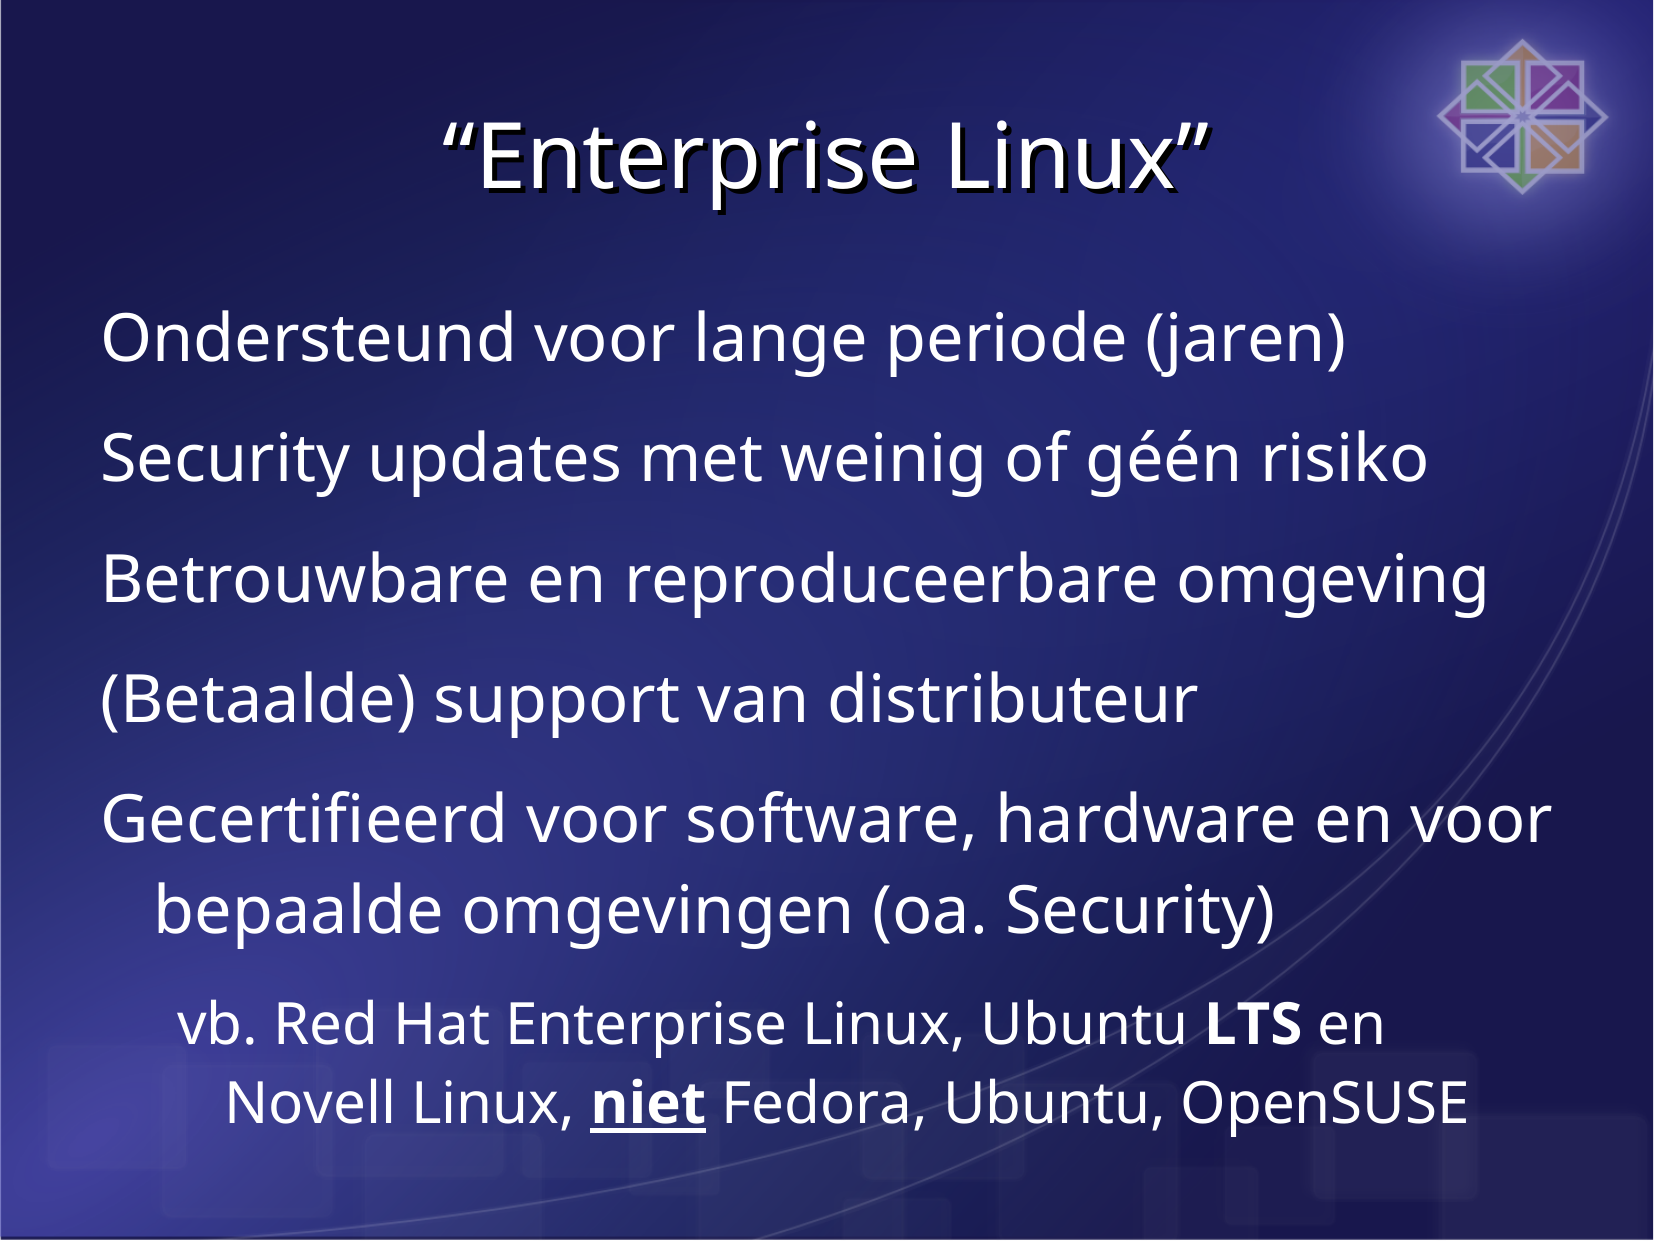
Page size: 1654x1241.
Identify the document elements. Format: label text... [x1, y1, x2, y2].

title “Enterprise Linux” [82, 56, 1571, 250]
list Ondersteund voor lange periode (jaren) Security updates met weinig of géén risiko Betrouwbare en reproduceerbare omgeving (Betaalde) support van distributeur Gecertifieerd voor software, hardware en voor bepaalde omgevingen (oa. Security) vb. Red Hat Enterprise Linux, Ubuntu LTS en Novell Linux, niet Fedora, Ubuntu, OpenSUSE [82, 290, 1571, 1095]
picture [0, 0, 1654, 1241]
